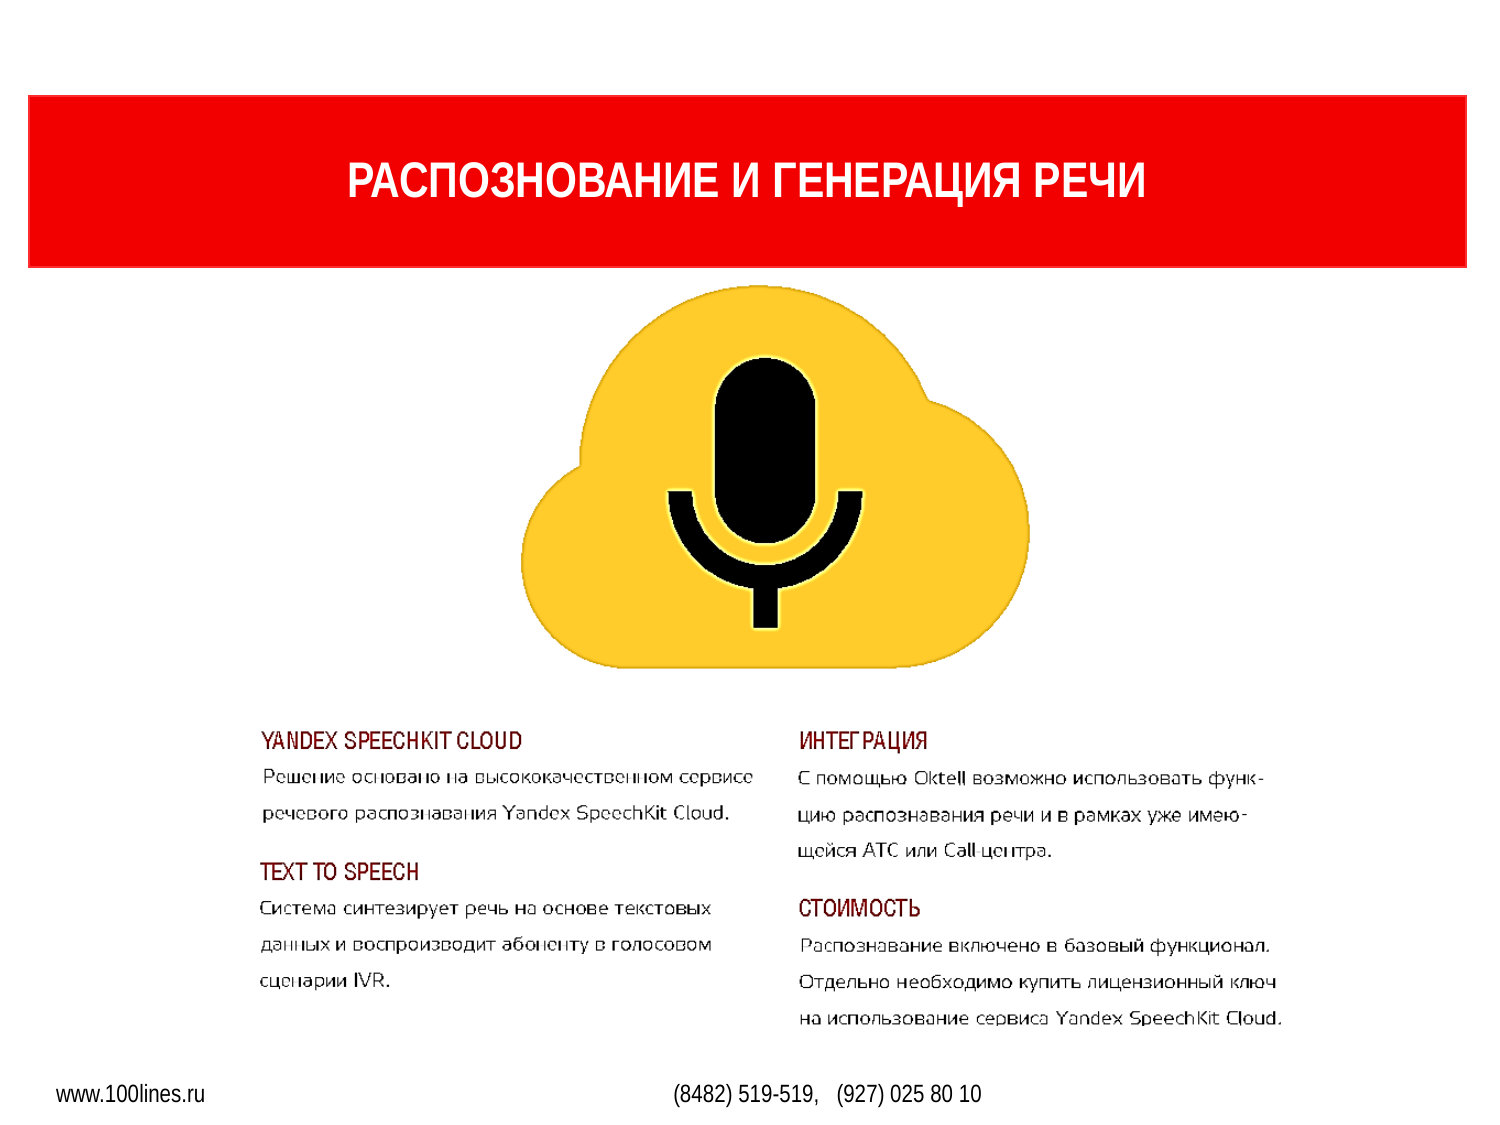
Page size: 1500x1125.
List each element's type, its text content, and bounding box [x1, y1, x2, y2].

picture [147, 272, 1404, 1026]
text_box www.100lines.ru (8482) 519-519, (927) 025 80 10 [41, 1070, 1459, 1103]
text_box РАСПОЗНОВАНИЕ И ГЕНЕРАЦИЯ РЕЧИ [29, 95, 1466, 268]
